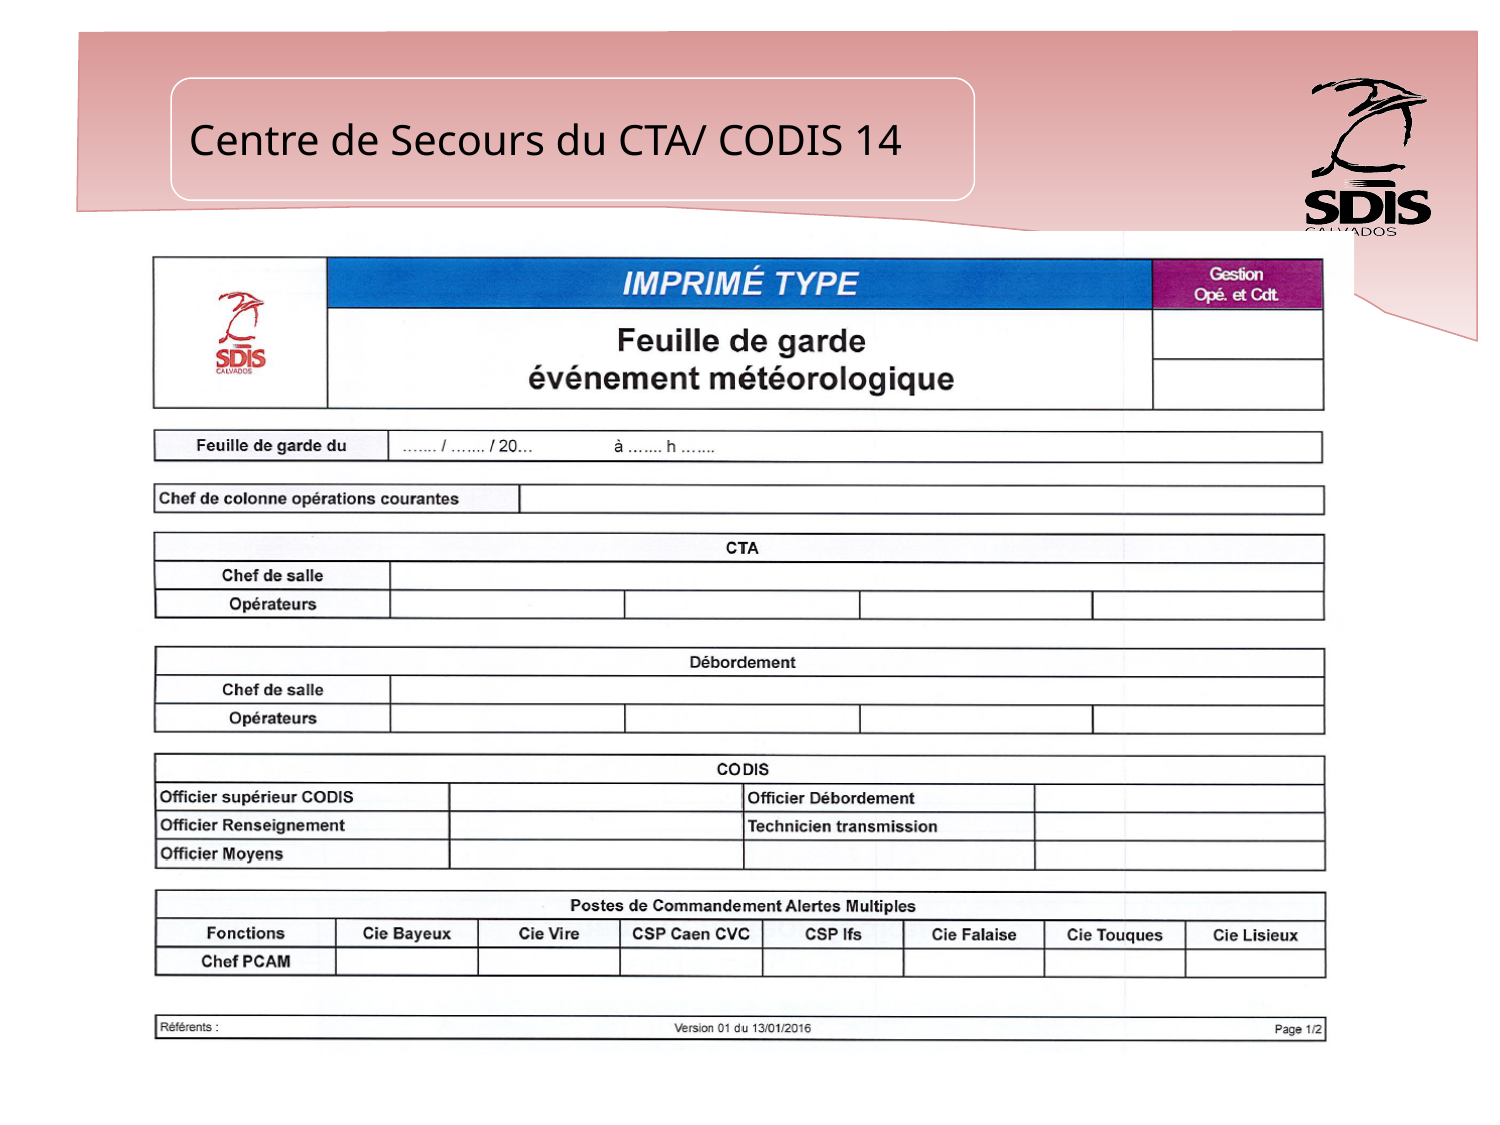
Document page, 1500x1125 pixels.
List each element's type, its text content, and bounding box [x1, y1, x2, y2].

picture [135, 78, 1431, 1055]
text_box Centre de Secours du CTA/ CODIS 14 [171, 78, 975, 201]
text_box [77, 31, 1478, 341]
